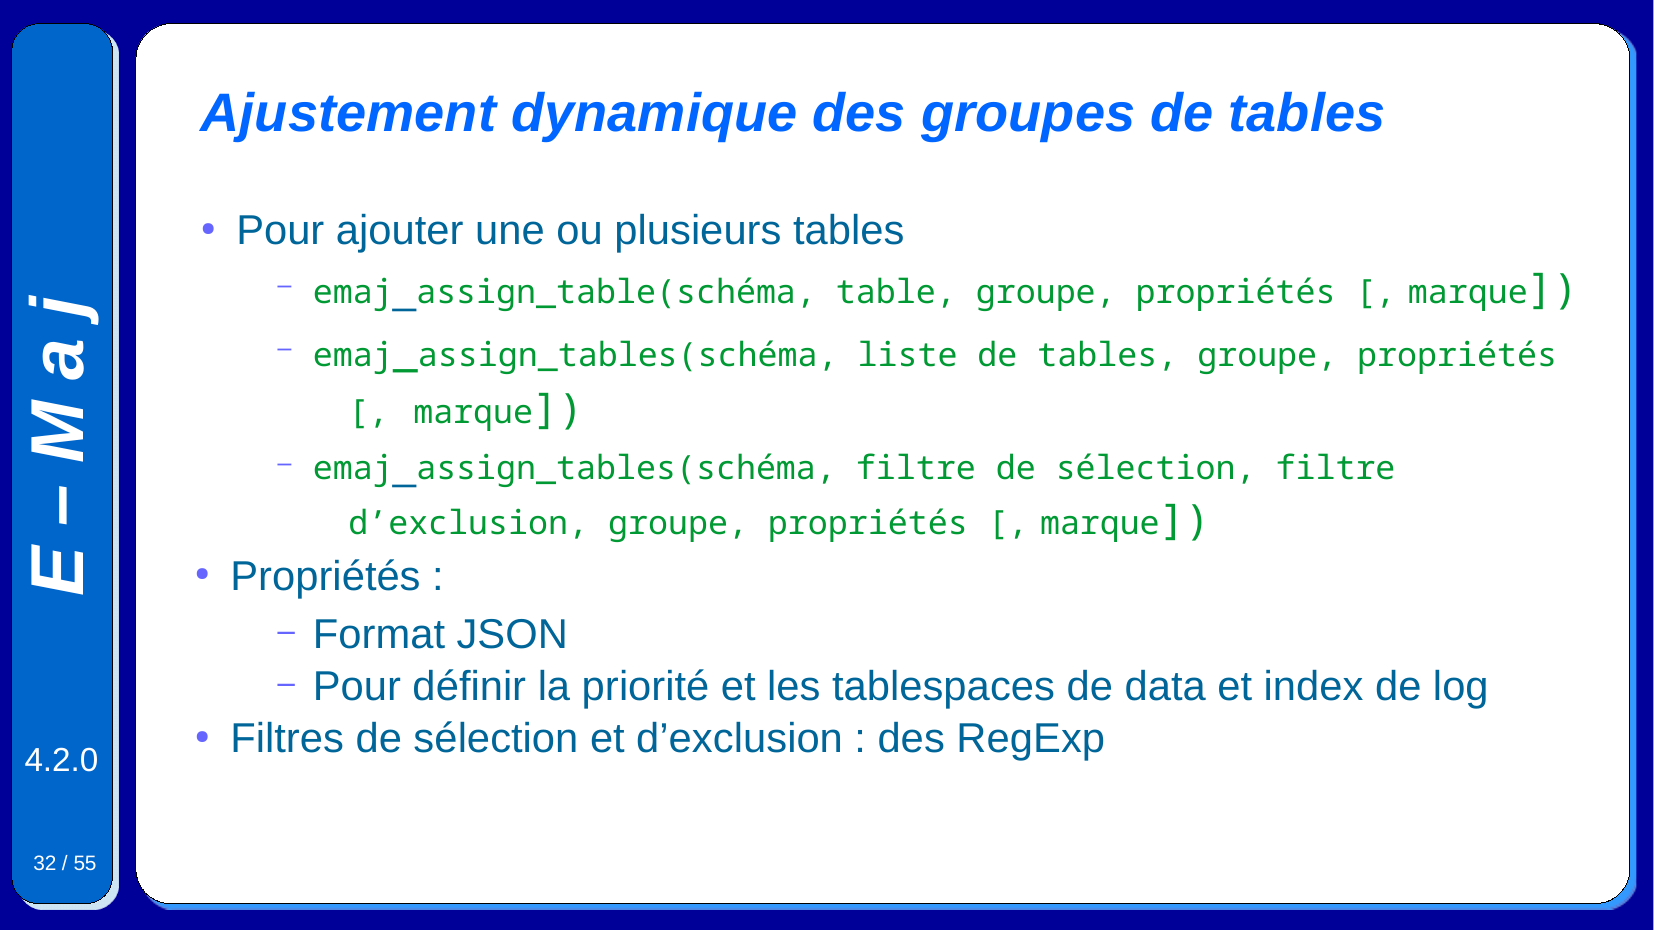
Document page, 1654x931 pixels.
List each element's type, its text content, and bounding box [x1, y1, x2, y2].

title Ajustement dynamique des groupes de tables [200, 34, 1575, 191]
list Pour ajouter une ou plusieurs tables emaj_assign_table(schéma, table, groupe, propriétés [, marque]) emaj_assign_tables(schéma, liste de tables, groupe, propriétés [, marque]) emaj_assign_tables(schéma, filtre de sélection, filtre d’exclusion, groupe, propriétés [, marque]) Propriétés : Format JSON Pour définir la priorité et les tablespaces de data et index de log Filtres de sélection et d’exclusion : des RegExp [177, 206, 1587, 834]
